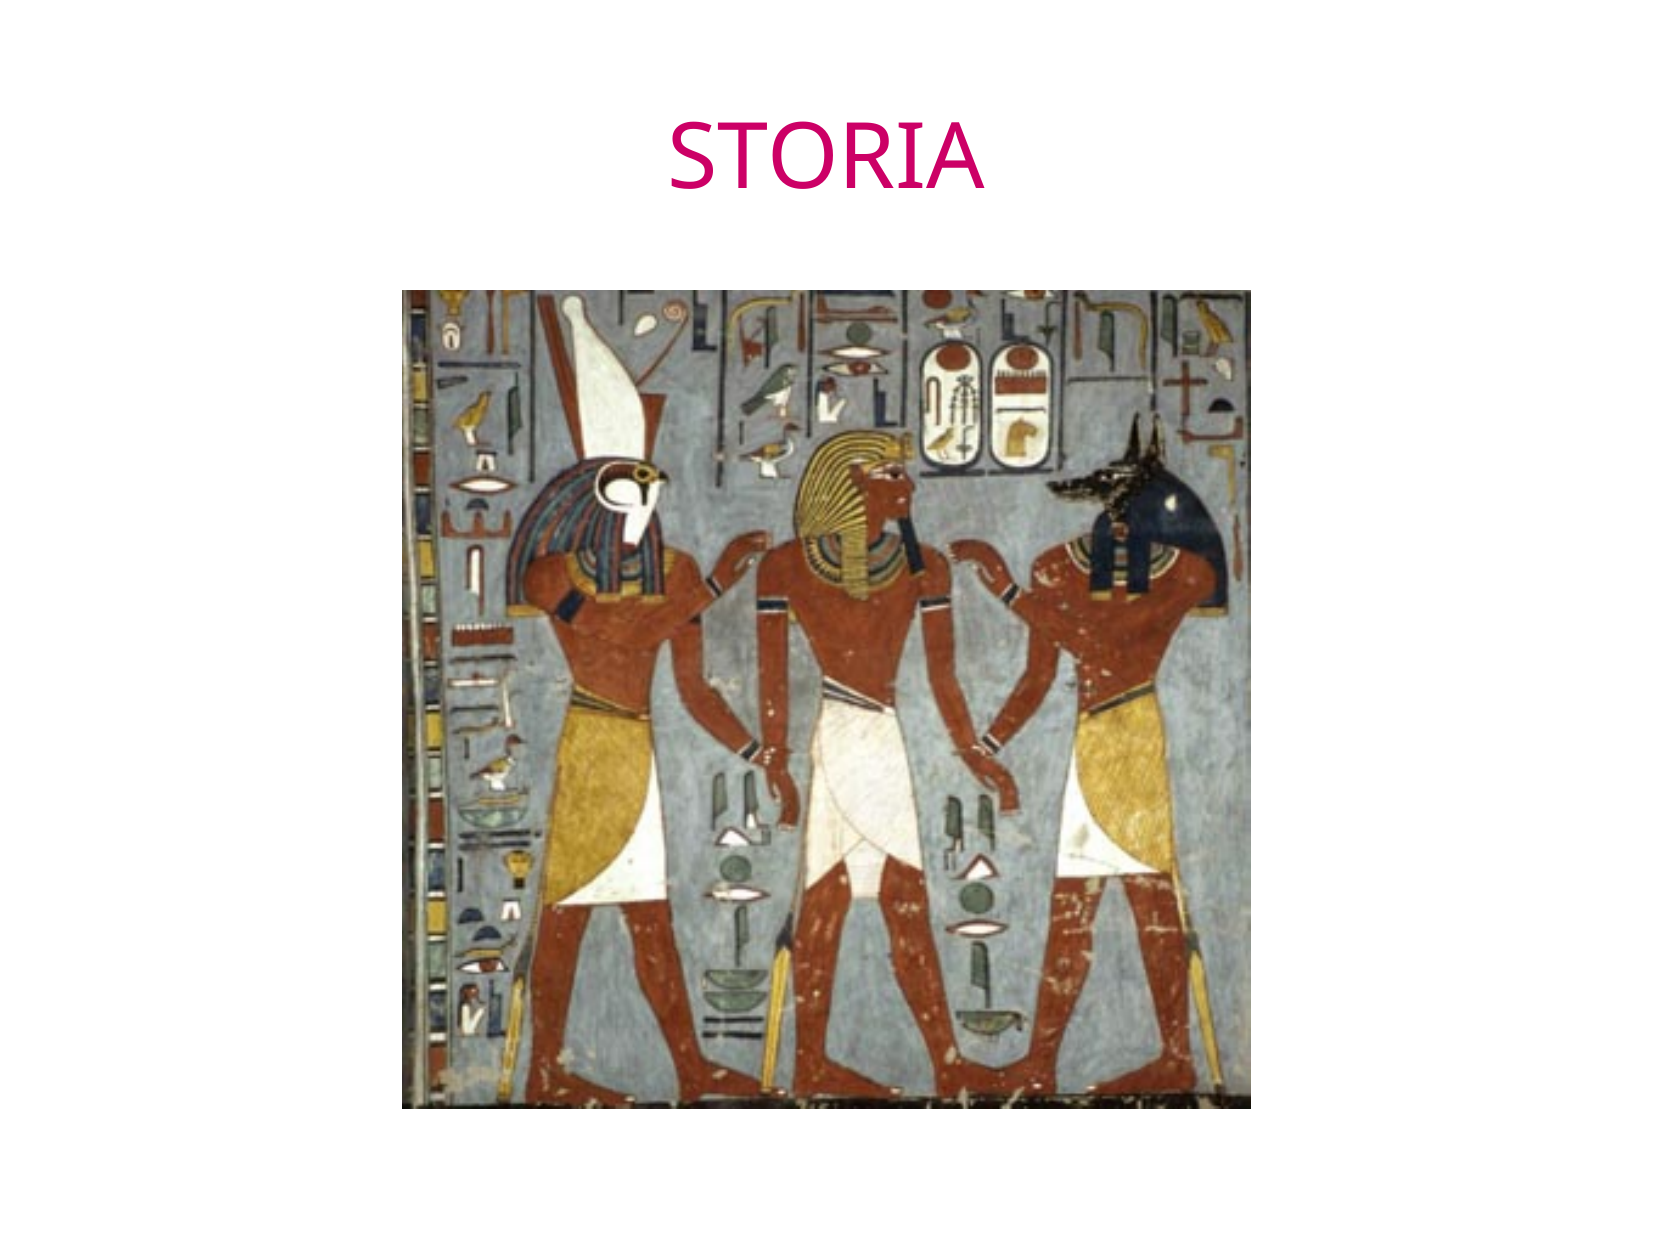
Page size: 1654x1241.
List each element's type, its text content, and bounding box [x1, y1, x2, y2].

picture [402, 290, 1251, 1109]
title STORIA [82, 49, 1571, 257]
